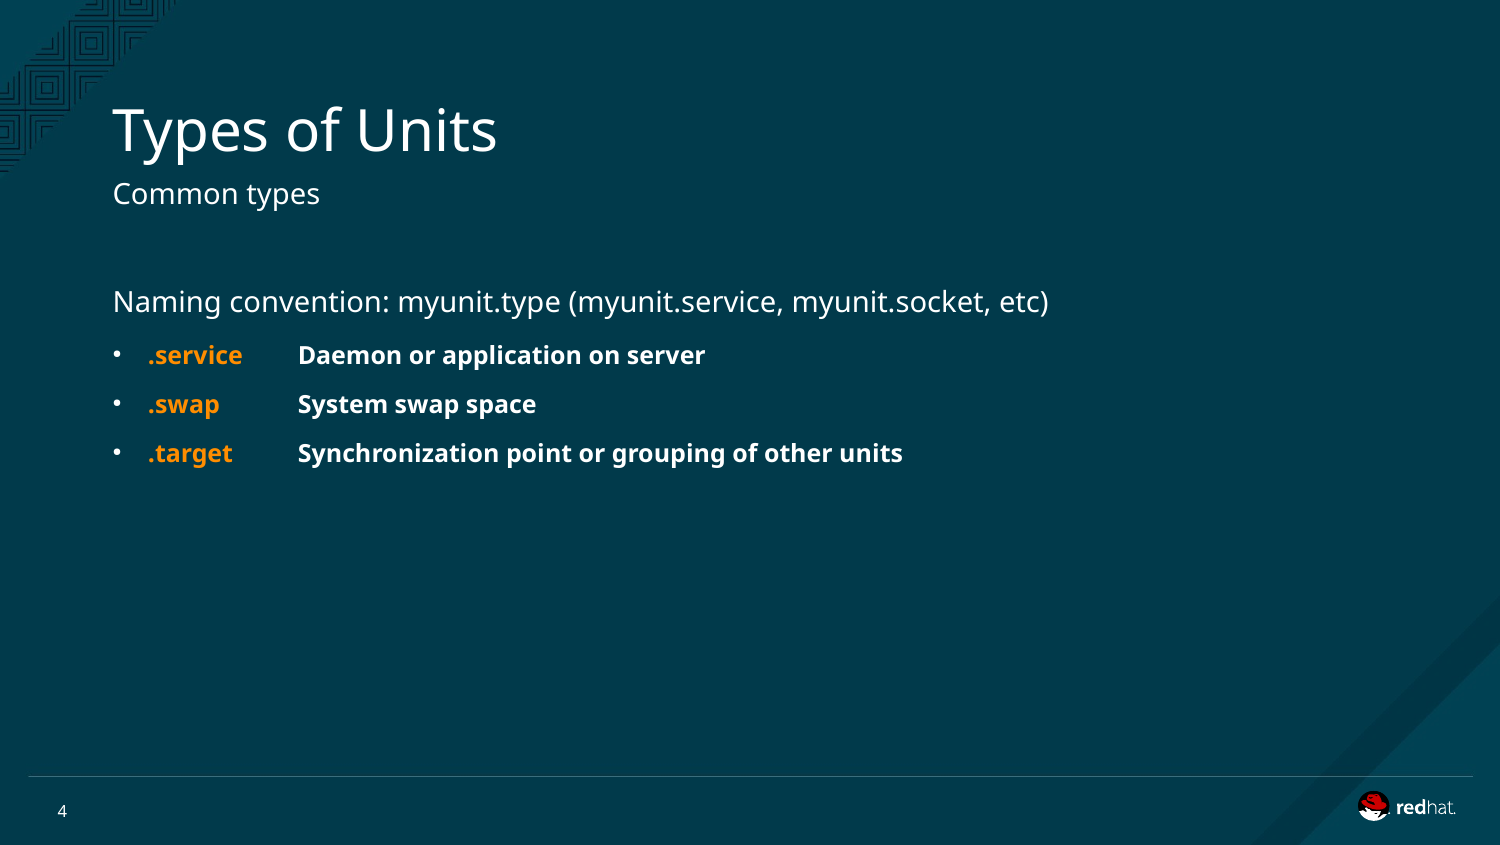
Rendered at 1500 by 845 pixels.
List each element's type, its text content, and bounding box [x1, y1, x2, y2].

subtitle Common types [112, 173, 1388, 237]
picture [99, 38, 103, 49]
text_box .service Daemon or application on server .swap System swap space .target Synchronization point or grouping of other units [112, 337, 862, 515]
text_box Naming convention: myunit.type (myunit.service, myunit.socket, etc) [112, 281, 1388, 319]
title Types of Units [112, 0, 1388, 169]
